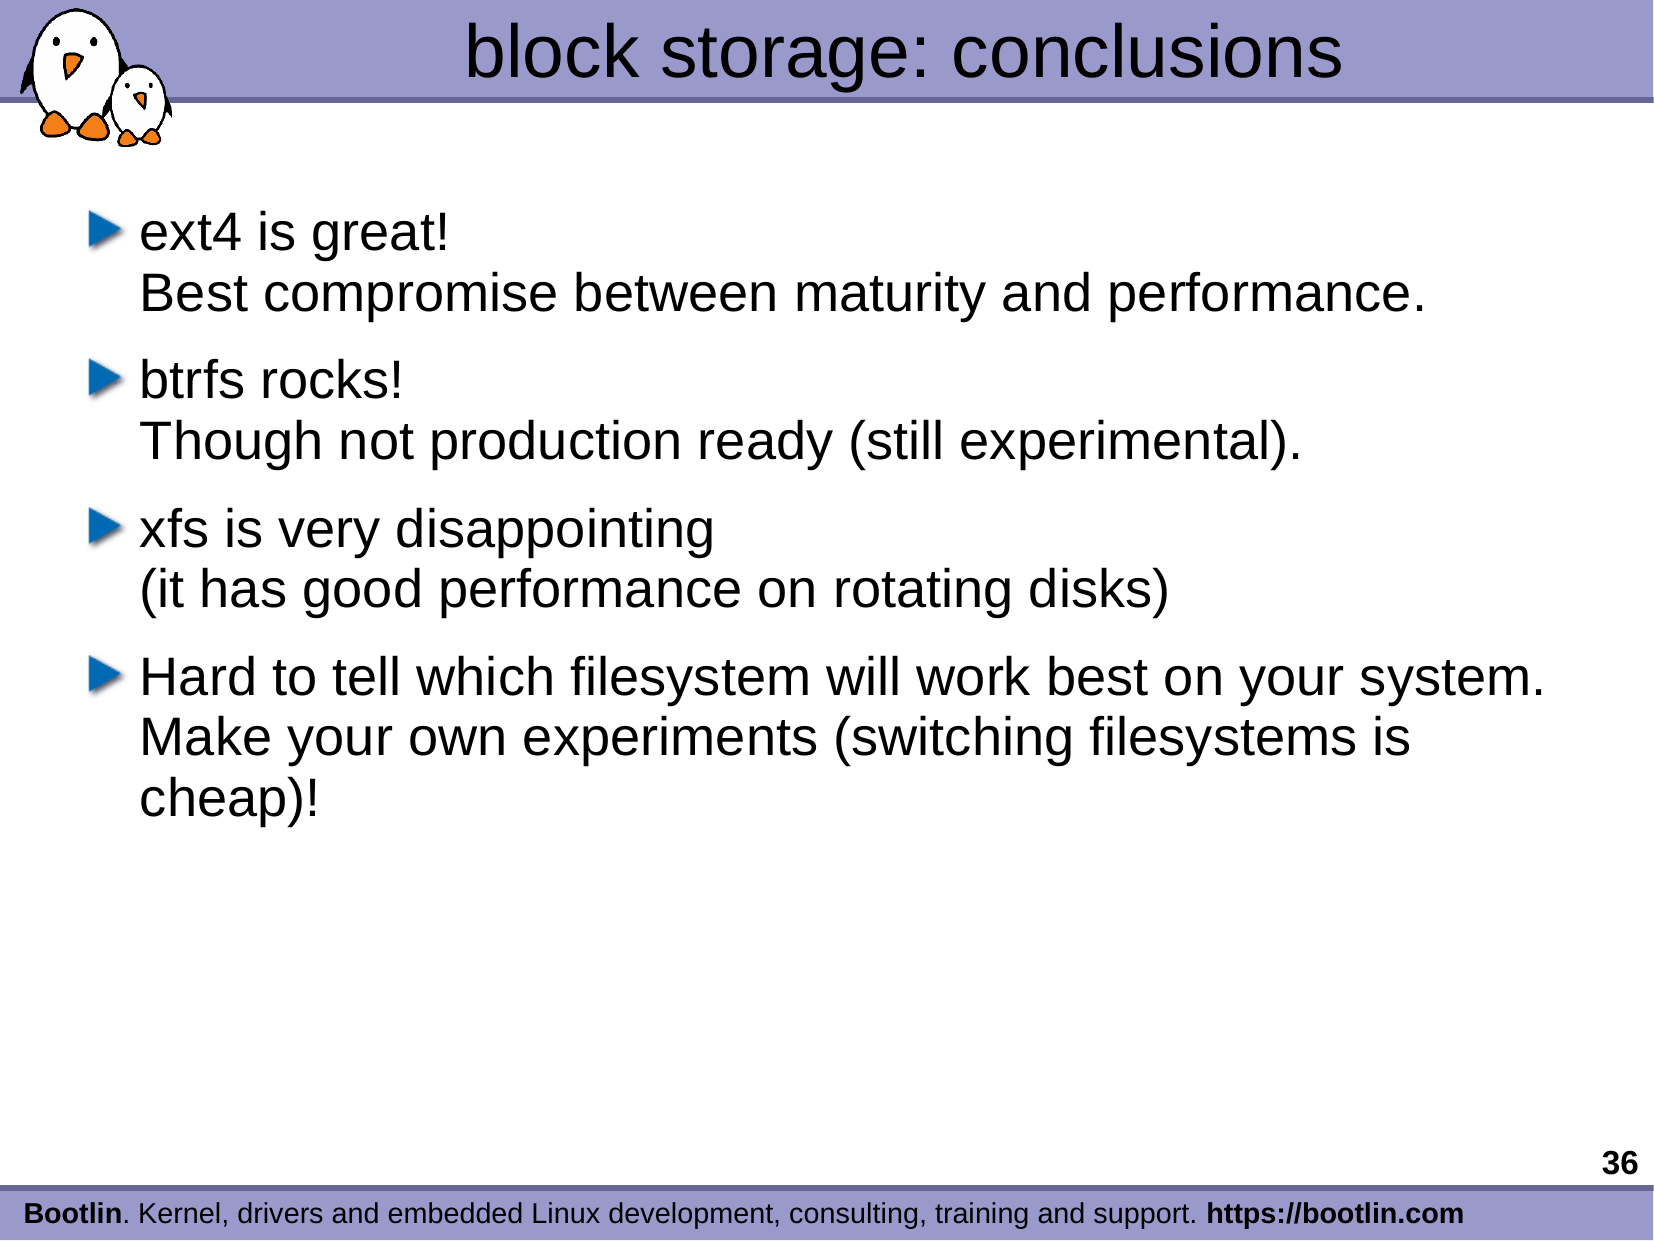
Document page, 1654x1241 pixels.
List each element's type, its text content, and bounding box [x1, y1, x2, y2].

title block storage: conclusions [178, 5, 1631, 97]
list ext4 is great! Best compromise between maturity and performance. btrfs rocks! Though not production ready (still experimental). xfs is very disappointing (it has good performance on rotating disks) Hard to tell which filesystem will work best on your system. Make your own experiments (switching filesystems is cheap)! [68, 201, 1592, 1118]
picture [20, 8, 172, 147]
